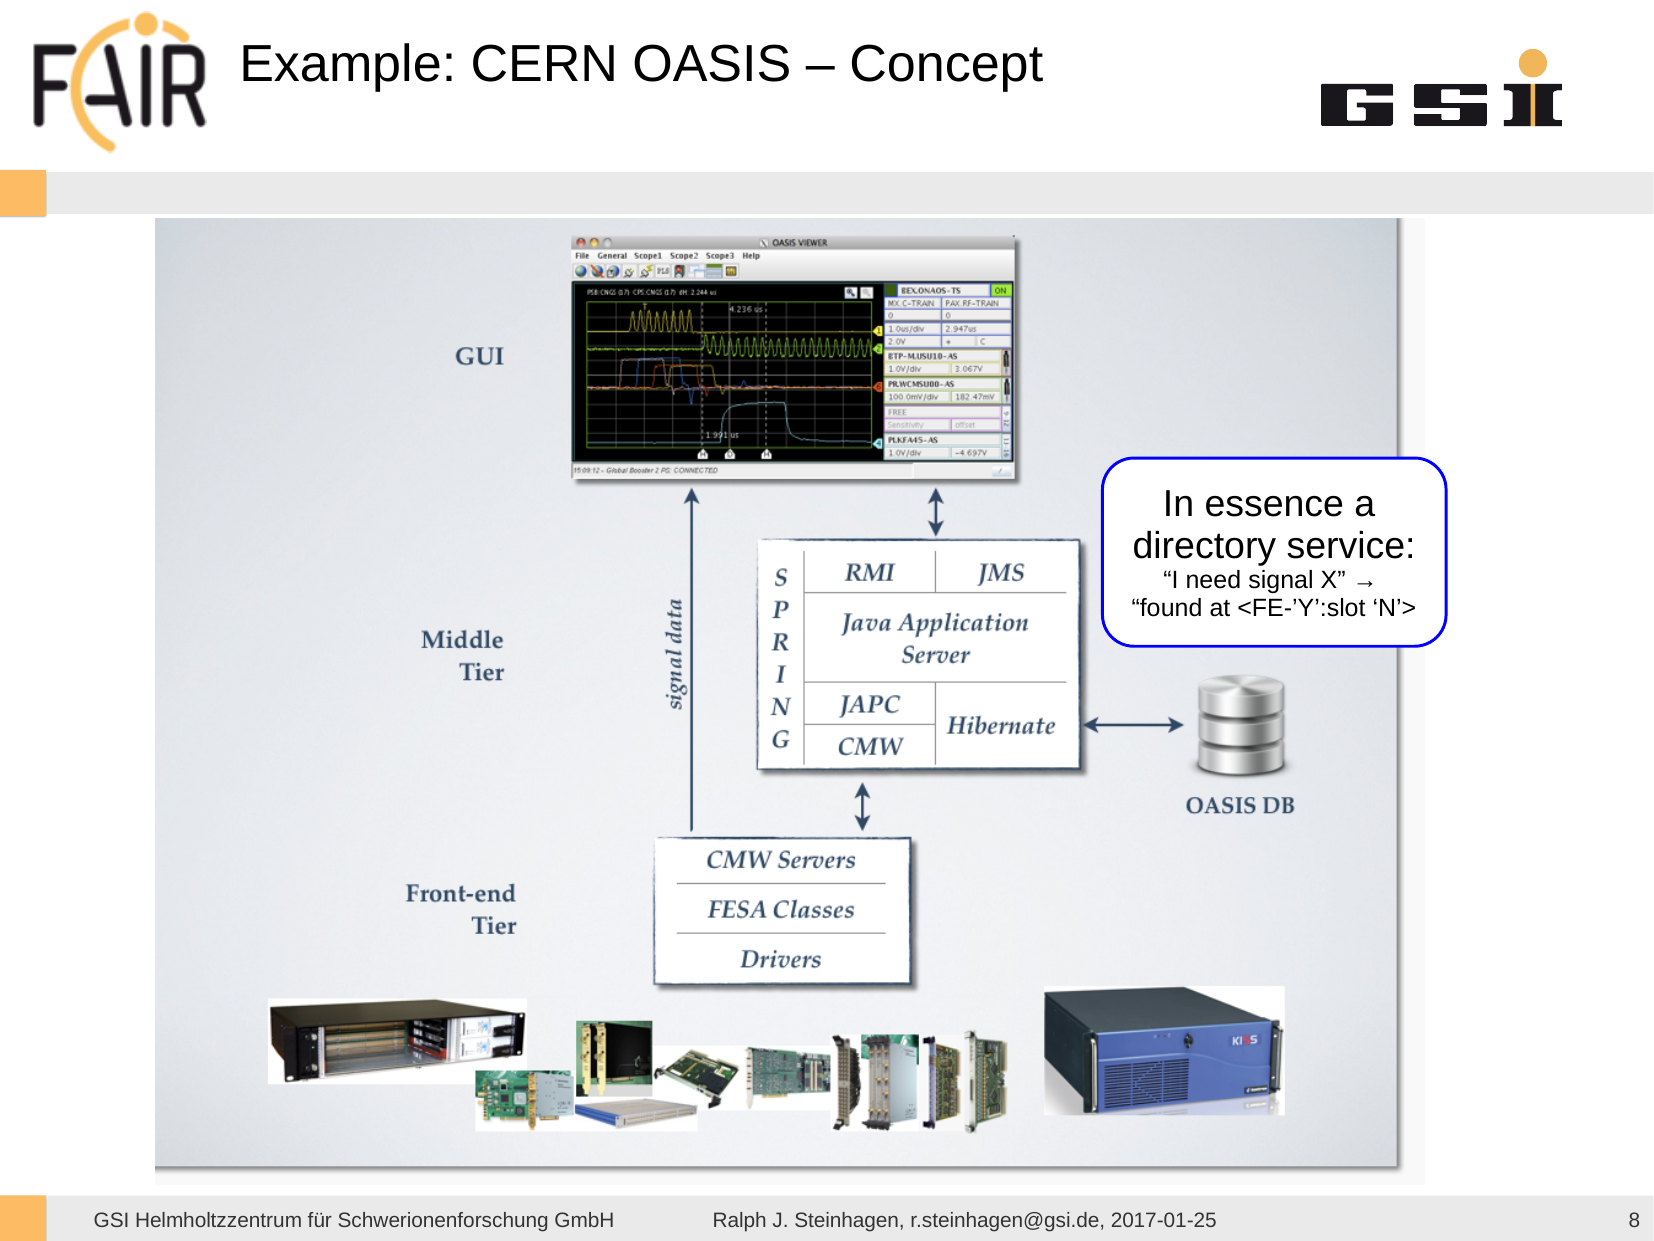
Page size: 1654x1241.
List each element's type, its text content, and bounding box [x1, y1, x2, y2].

picture [33, 10, 207, 155]
title Example: CERN OASIS – Concept [239, 23, 1301, 162]
text_box In essence a directory service: “I need signal X” → “found at <FE-’Y’:slot ‘N’> [1102, 458, 1447, 647]
picture [1319, 46, 1564, 129]
picture [155, 218, 1425, 1185]
